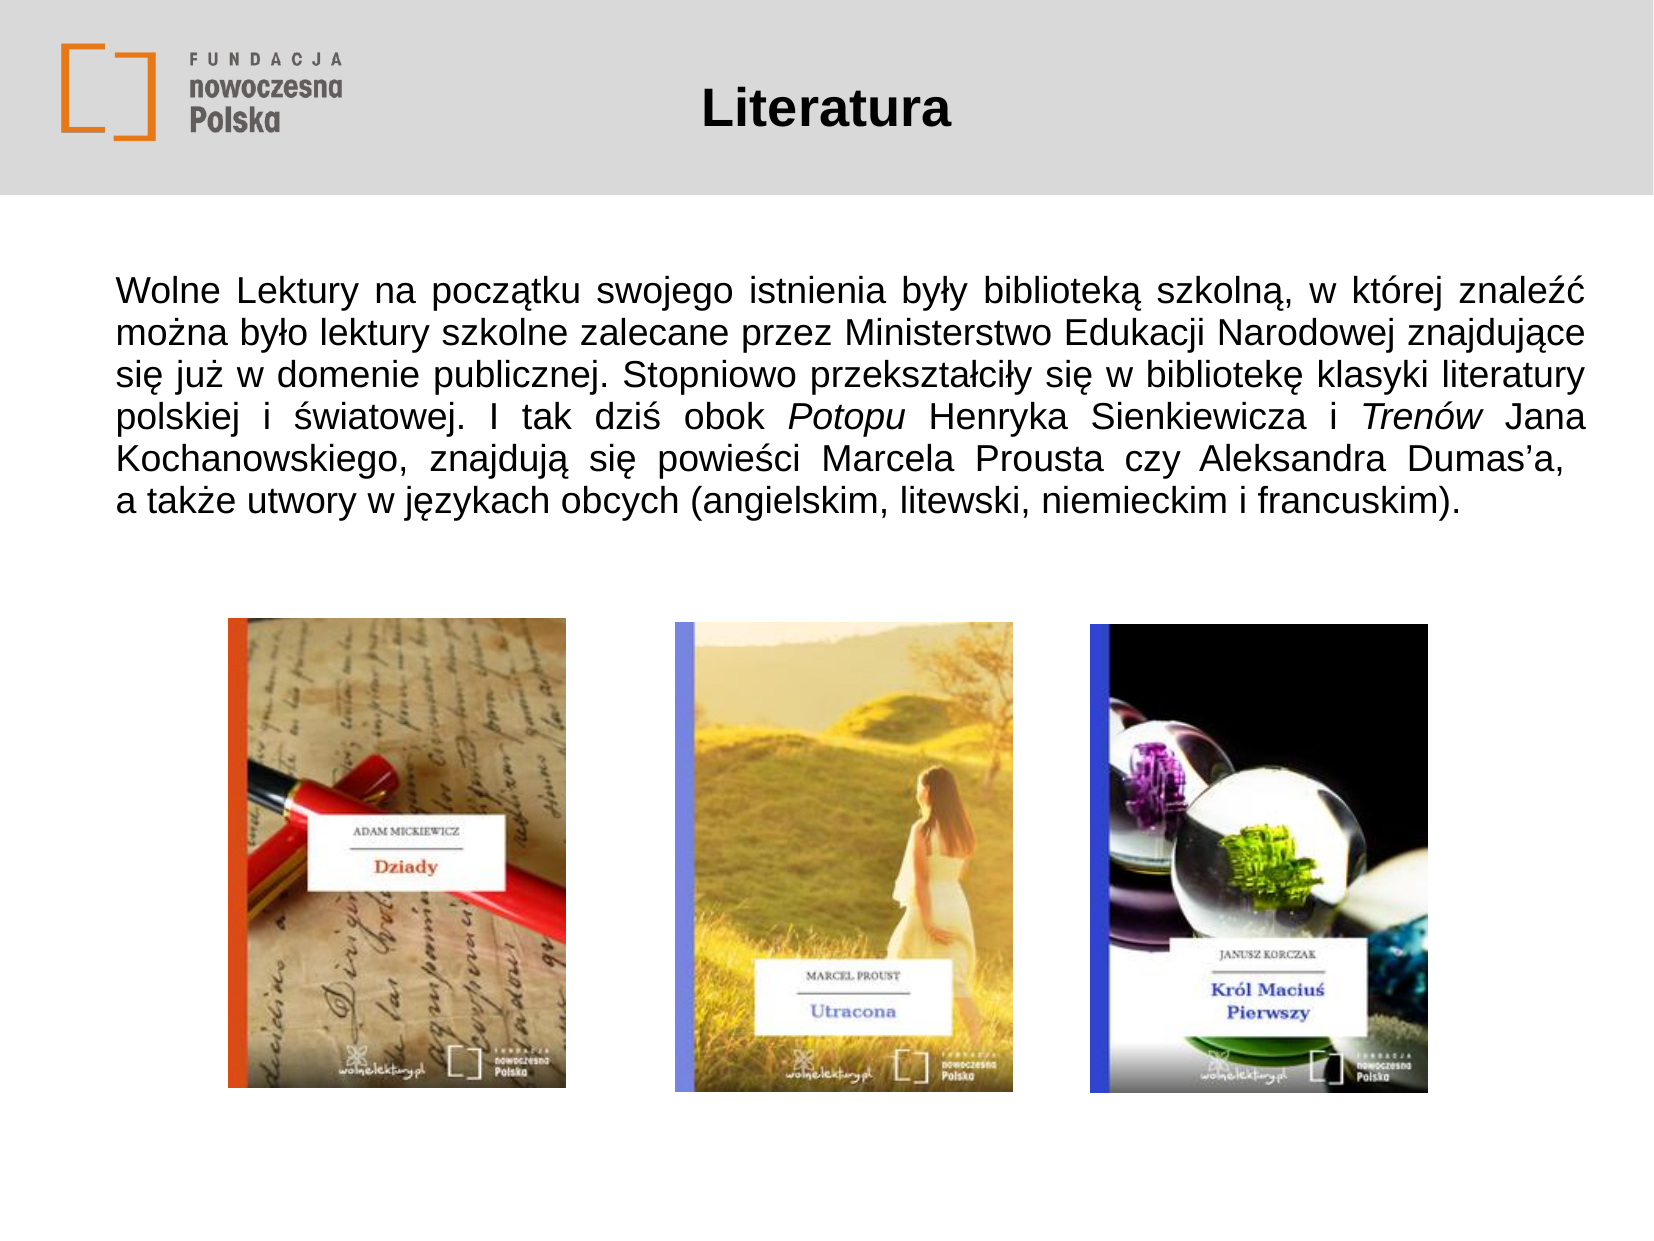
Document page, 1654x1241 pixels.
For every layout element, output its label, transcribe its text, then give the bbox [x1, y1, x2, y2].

picture [58, 34, 345, 154]
text_box Wolne Lektury na początku swojego istnienia były biblioteką szkolną, w której znaleźć można było lektury szkolne zalecane przez Ministerstwo Edukacji Narodowej znajdujące się już w domenie publicznej. Stopniowo przekształciły się w bibliotekę klasyki literatury polskiej i światowej. I tak dziś obok Potopu Henryka Sienkiewicza i Trenów Jana Kochanowskiego, znajdują się powieści Marcela Prousta czy Aleksandra Dumas’a, a także utwory w językach obcych (angielskim, litewski, niemieckim i francuskim). [100, 262, 1616, 560]
picture [1090, 624, 1428, 1093]
picture [675, 622, 1013, 1092]
text_box Literatura [0, 0, 1654, 196]
picture [228, 618, 566, 1088]
